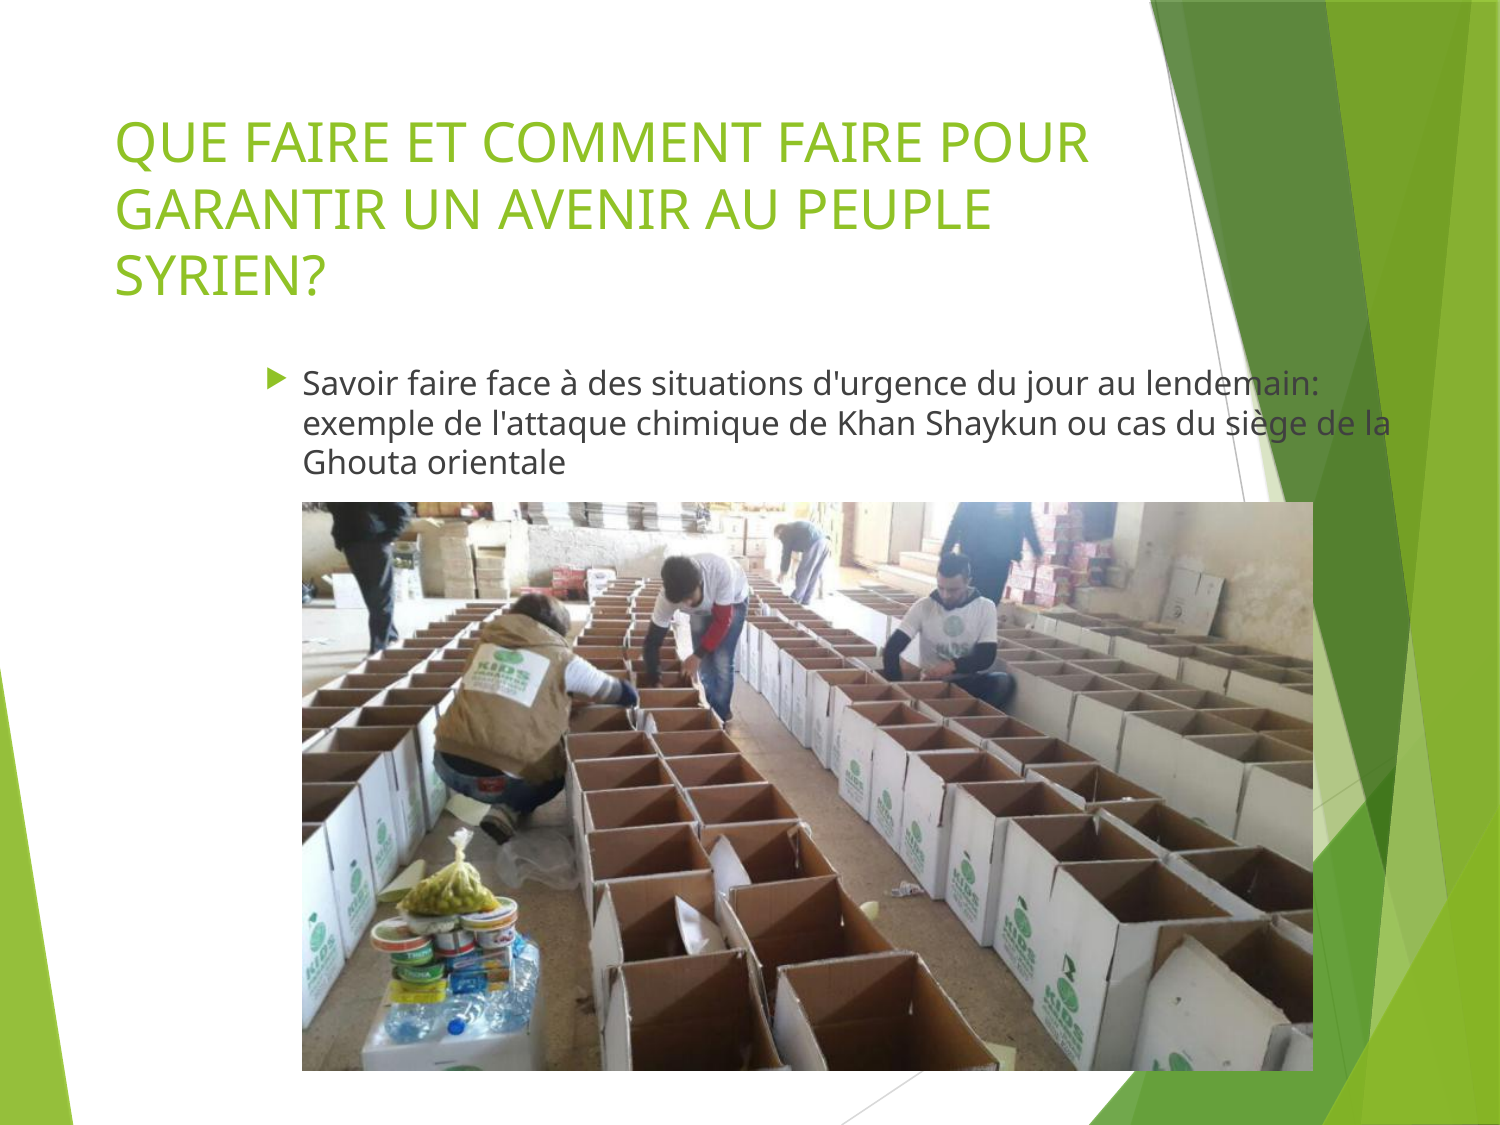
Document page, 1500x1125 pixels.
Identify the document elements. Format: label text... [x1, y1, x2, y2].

picture [302, 502, 1313, 1071]
list Savoir faire face à des situations d'urgence du jour au lendemain: exemple de l'attaque chimique de Khan Shaykun ou cas du siège de la Ghouta orientale [99, 354, 1478, 992]
title QUE FAIRE ET COMMENT FAIRE POUR GARANTIR UN AVENIR AU PEUPLE SYRIEN? [99, 99, 1142, 317]
